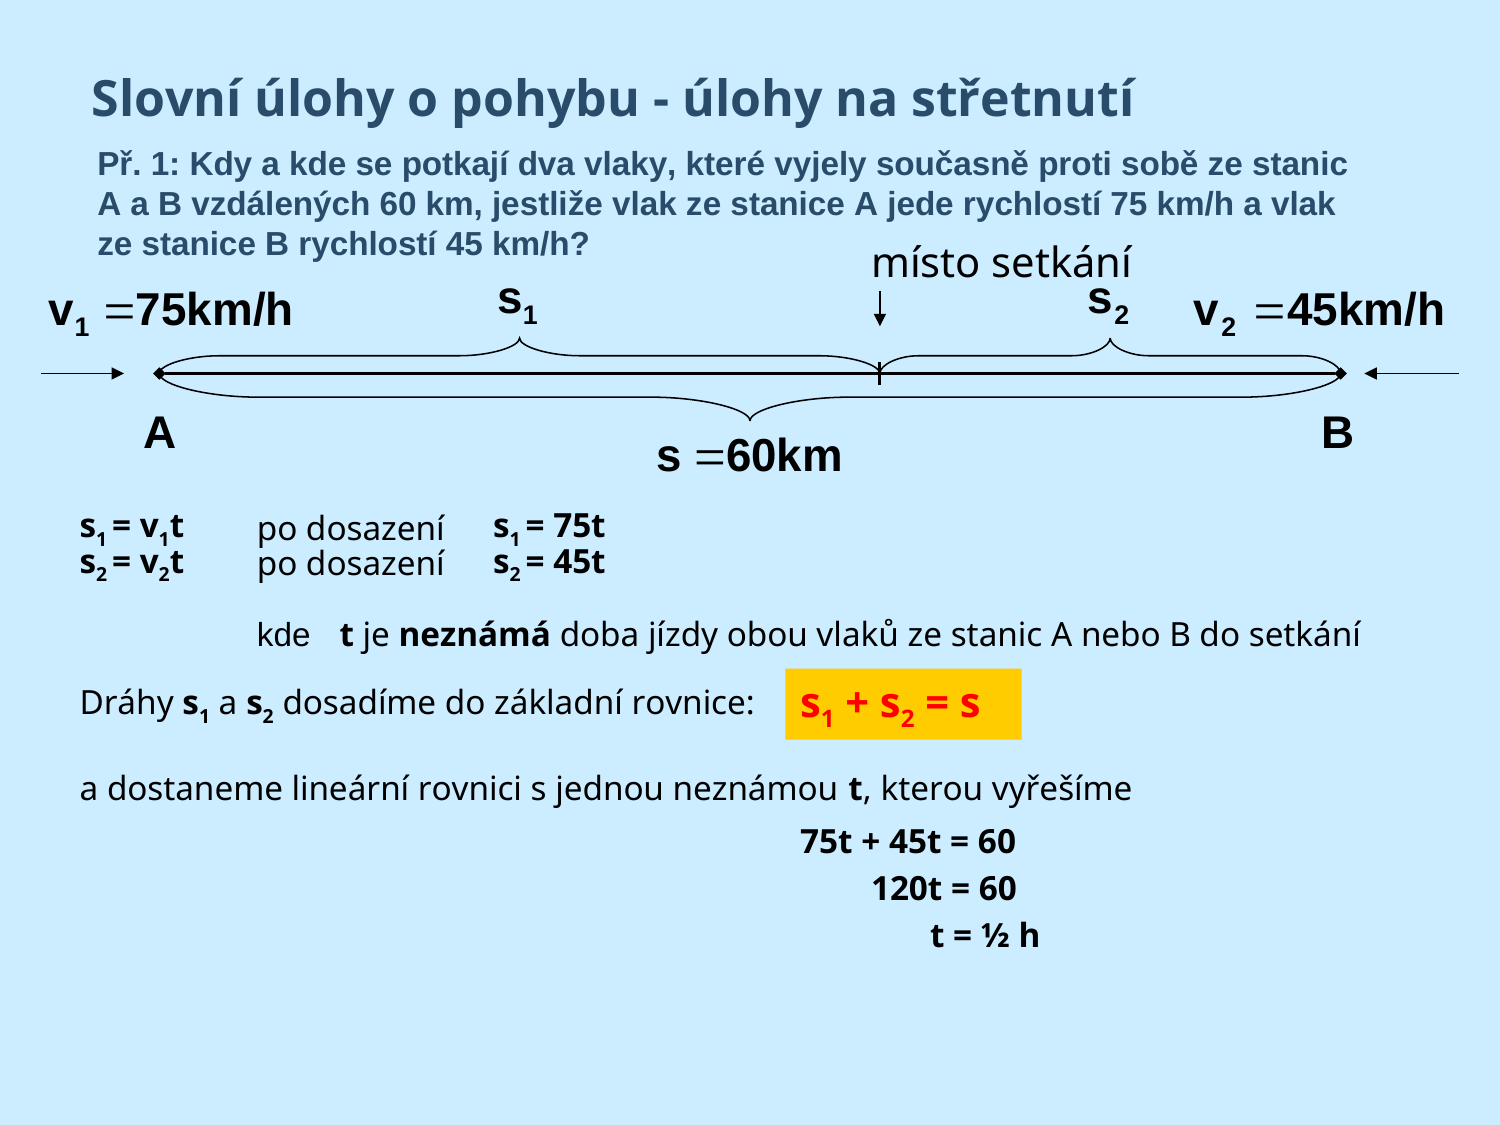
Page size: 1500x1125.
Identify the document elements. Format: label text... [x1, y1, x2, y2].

chart [1080, 291, 1138, 333]
text_box s2 = v2t [64, 563, 242, 598]
text_box a dostaneme lineární rovnici s jednou neznámou t, kterou vyřešíme [64, 751, 1140, 823]
text_box s2 = 45t [478, 527, 632, 598]
text_box 120t = 60 [856, 857, 1034, 917]
text_box s1 + s2 = s [785, 668, 1022, 740]
text_box po dosazení [242, 491, 467, 527]
text_box s1 = v1t [64, 491, 242, 563]
text_box t = ½ h [915, 904, 1093, 964]
text_box s1 = 75t [478, 491, 632, 527]
text_box t je neznámá doba jízdy obou vlaků ze stanic A nebo B do setkání [324, 597, 1365, 669]
chart [135, 406, 186, 457]
chart [1316, 406, 1363, 457]
text_box Slovní úlohy o pohybu - úlohy na střetnutí [76, 42, 1424, 150]
text_box místo setkání [856, 231, 1140, 291]
text_box Př. 1: Kdy a kde se potkají dva vlaky, které vyjely současně proti sobě ze stanic A a B vzdálených 60 km, jestliže vlak ze stanice A jede rychlostí 75 km/h a vlak ze stanice B rychlostí 45 km/h? [82, 137, 1424, 268]
text_box Dráhy s1 a s2 dosadíme do základní rovnice: [64, 668, 751, 740]
chart [41, 279, 301, 345]
text_box po dosazení [242, 527, 467, 598]
text_box 75t + 45t = 60 [785, 810, 1046, 870]
chart [649, 429, 851, 484]
chart [490, 267, 544, 333]
chart [1187, 279, 1455, 345]
text_box kde [242, 598, 324, 669]
